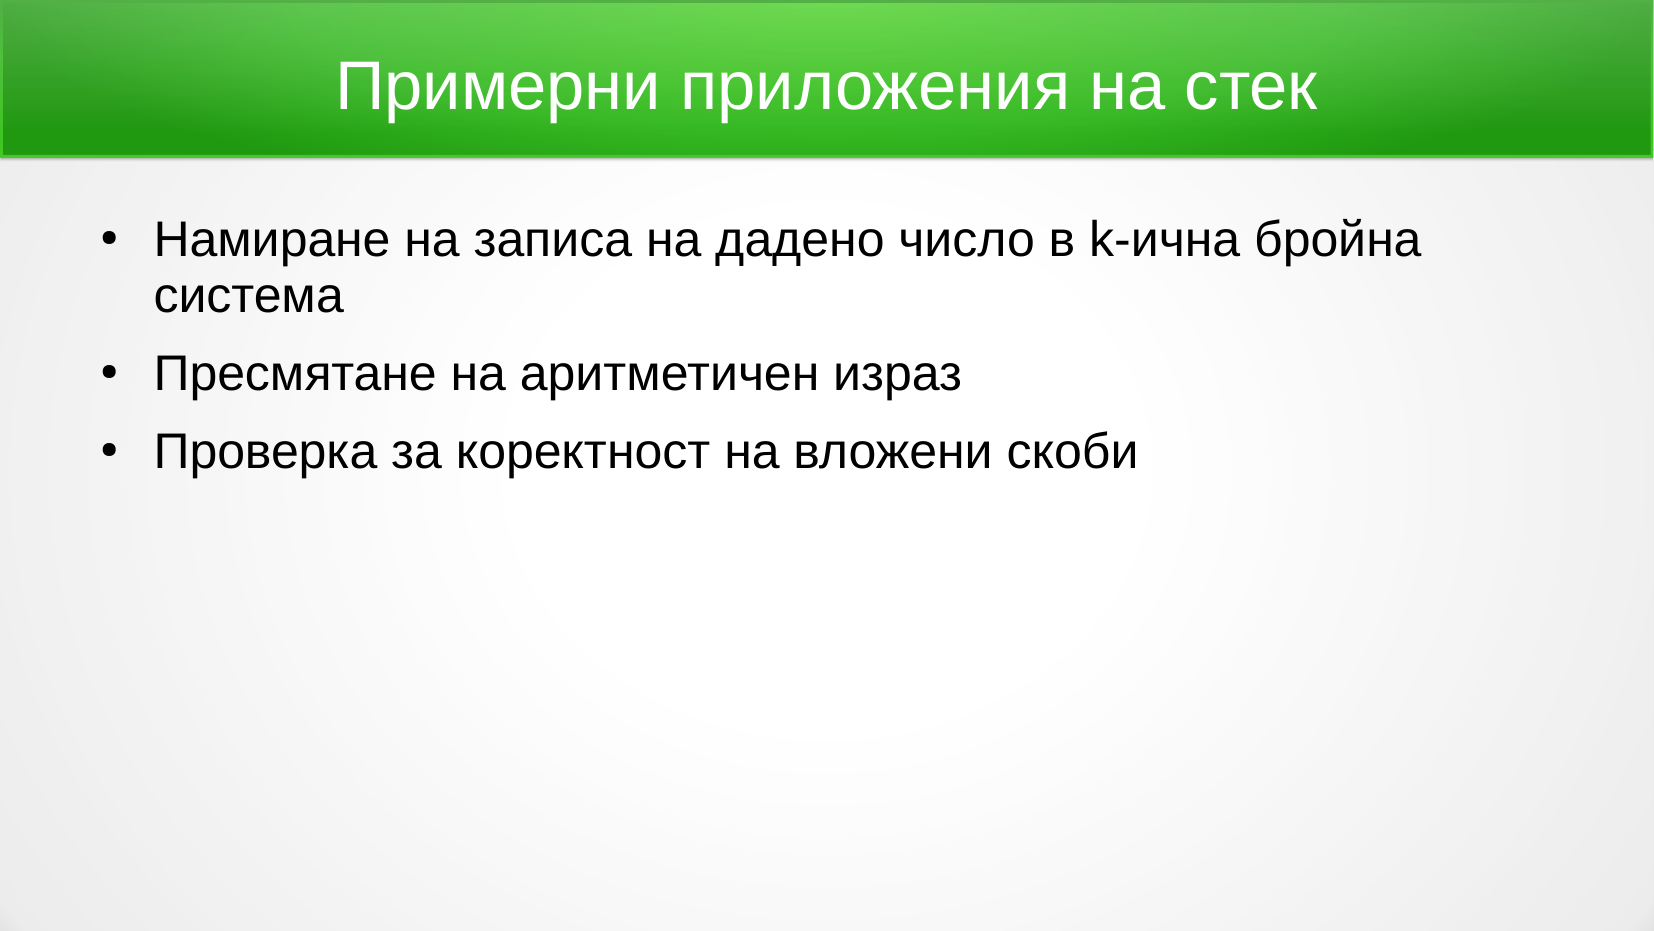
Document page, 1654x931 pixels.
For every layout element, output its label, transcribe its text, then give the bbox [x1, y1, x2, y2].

list Намиране на записа на дадено число в k-ична бройна система Пресмятане на аритметичен израз Проверка за коректност на вложени скоби [82, 211, 1538, 752]
title Примерни приложения на стек [82, 37, 1571, 135]
